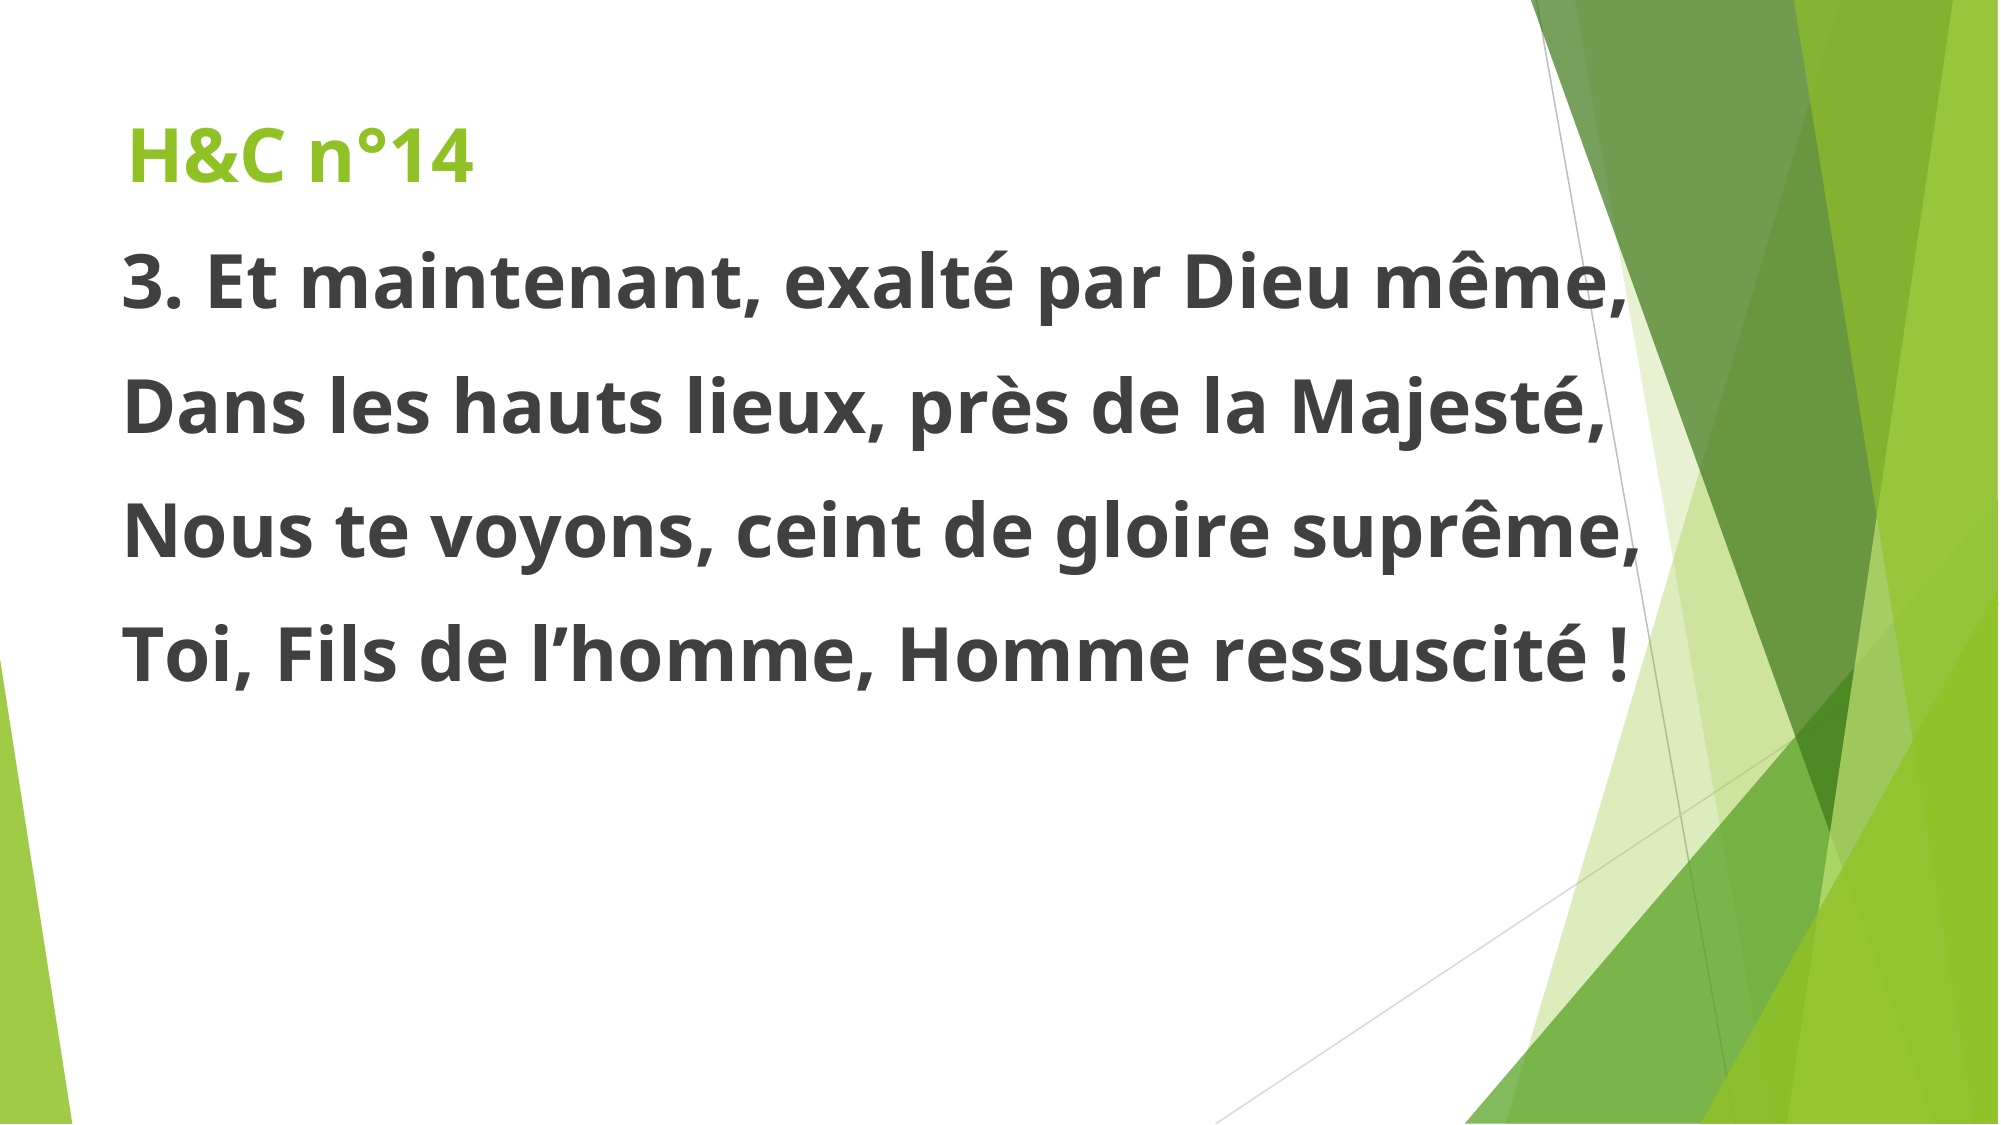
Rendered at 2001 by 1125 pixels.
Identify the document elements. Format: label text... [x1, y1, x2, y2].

text_box 3. Et maintenant, exalté par Dieu même, Dans les hauts lieux, près de la Majesté, Nous te voyons, ceint de gloire suprême, Toi, Fils de l’homme, Homme ressuscité ! [106, 213, 1973, 1037]
text_box H&C n°14 [111, 99, 1522, 213]
